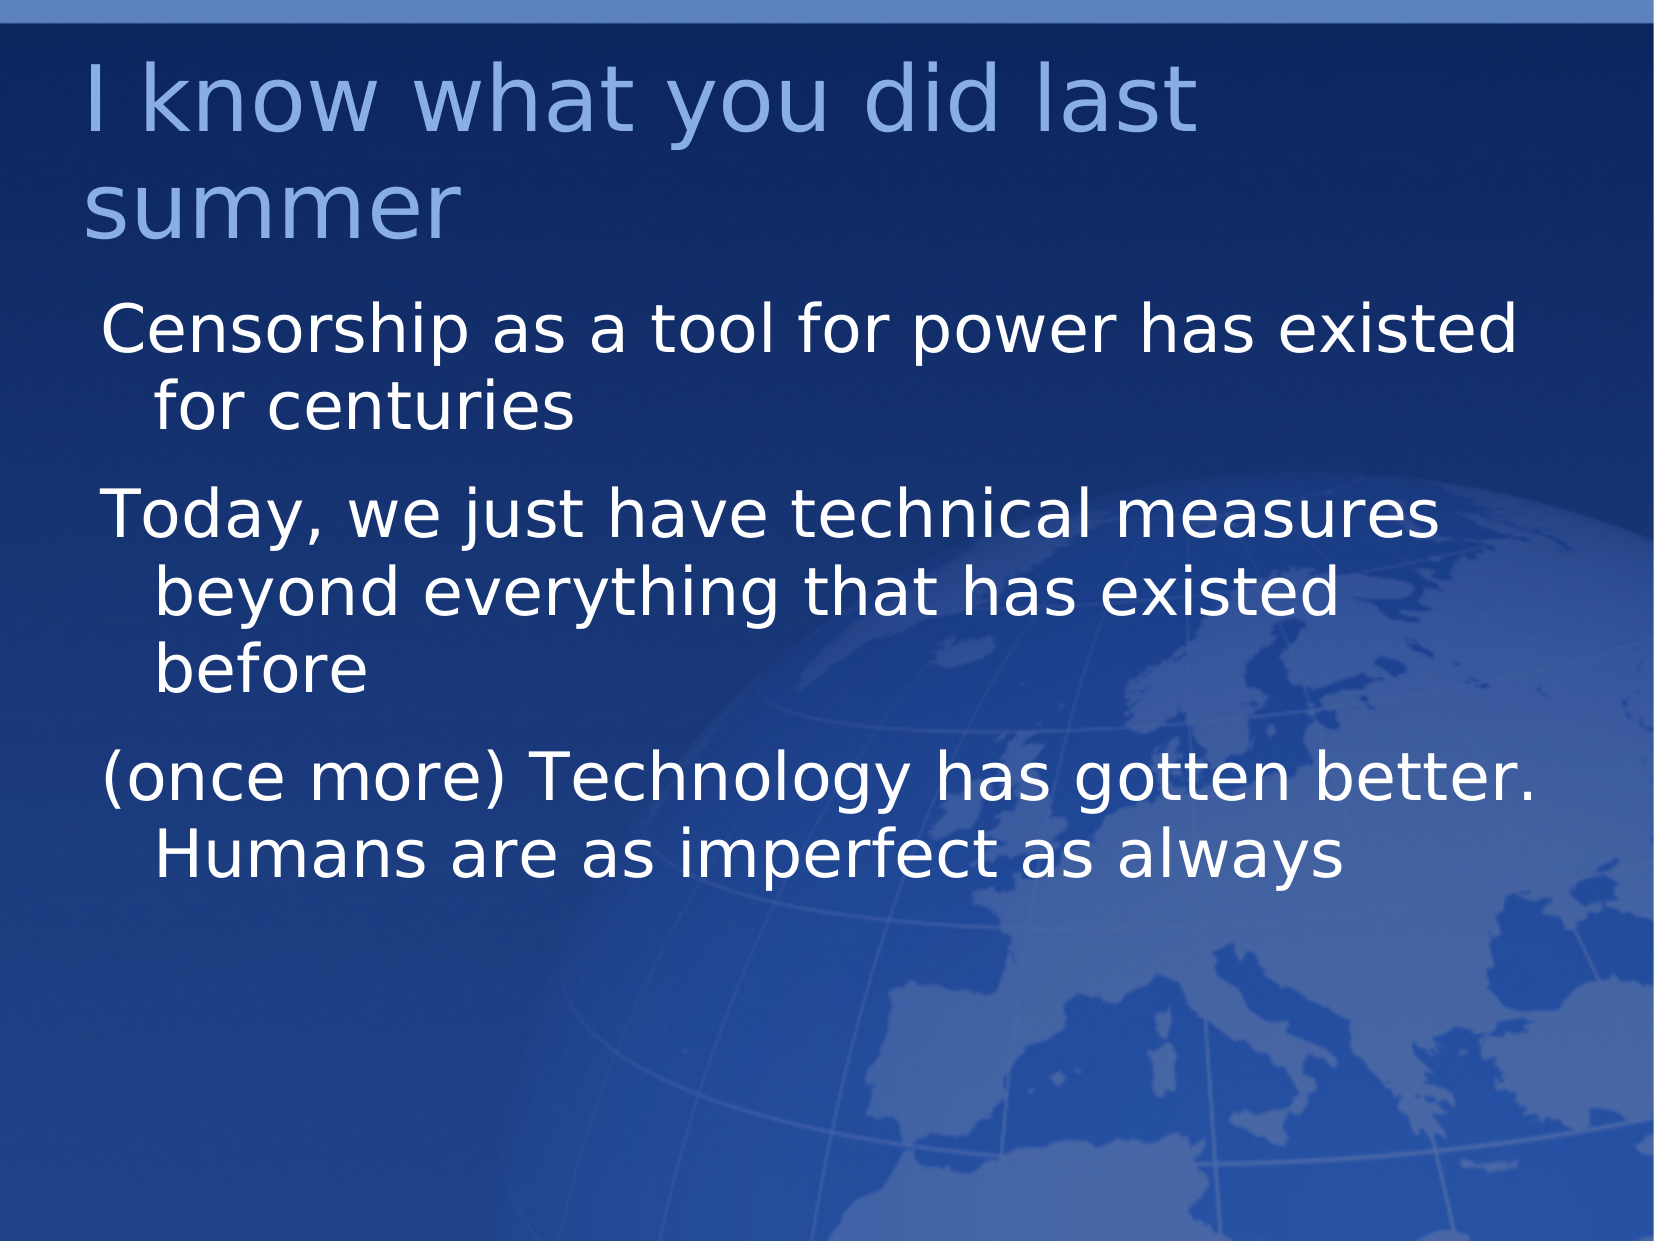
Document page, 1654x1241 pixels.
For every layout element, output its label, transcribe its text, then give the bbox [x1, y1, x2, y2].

list Censorship as a tool for power has existed for centuries Today, we just have technical measures beyond everything that has existed before (once more) Technology has gotten better. Humans are as imperfect as always [82, 290, 1571, 1094]
title I know what you did last summer [82, 45, 1571, 261]
picture [0, 0, 1654, 1241]
